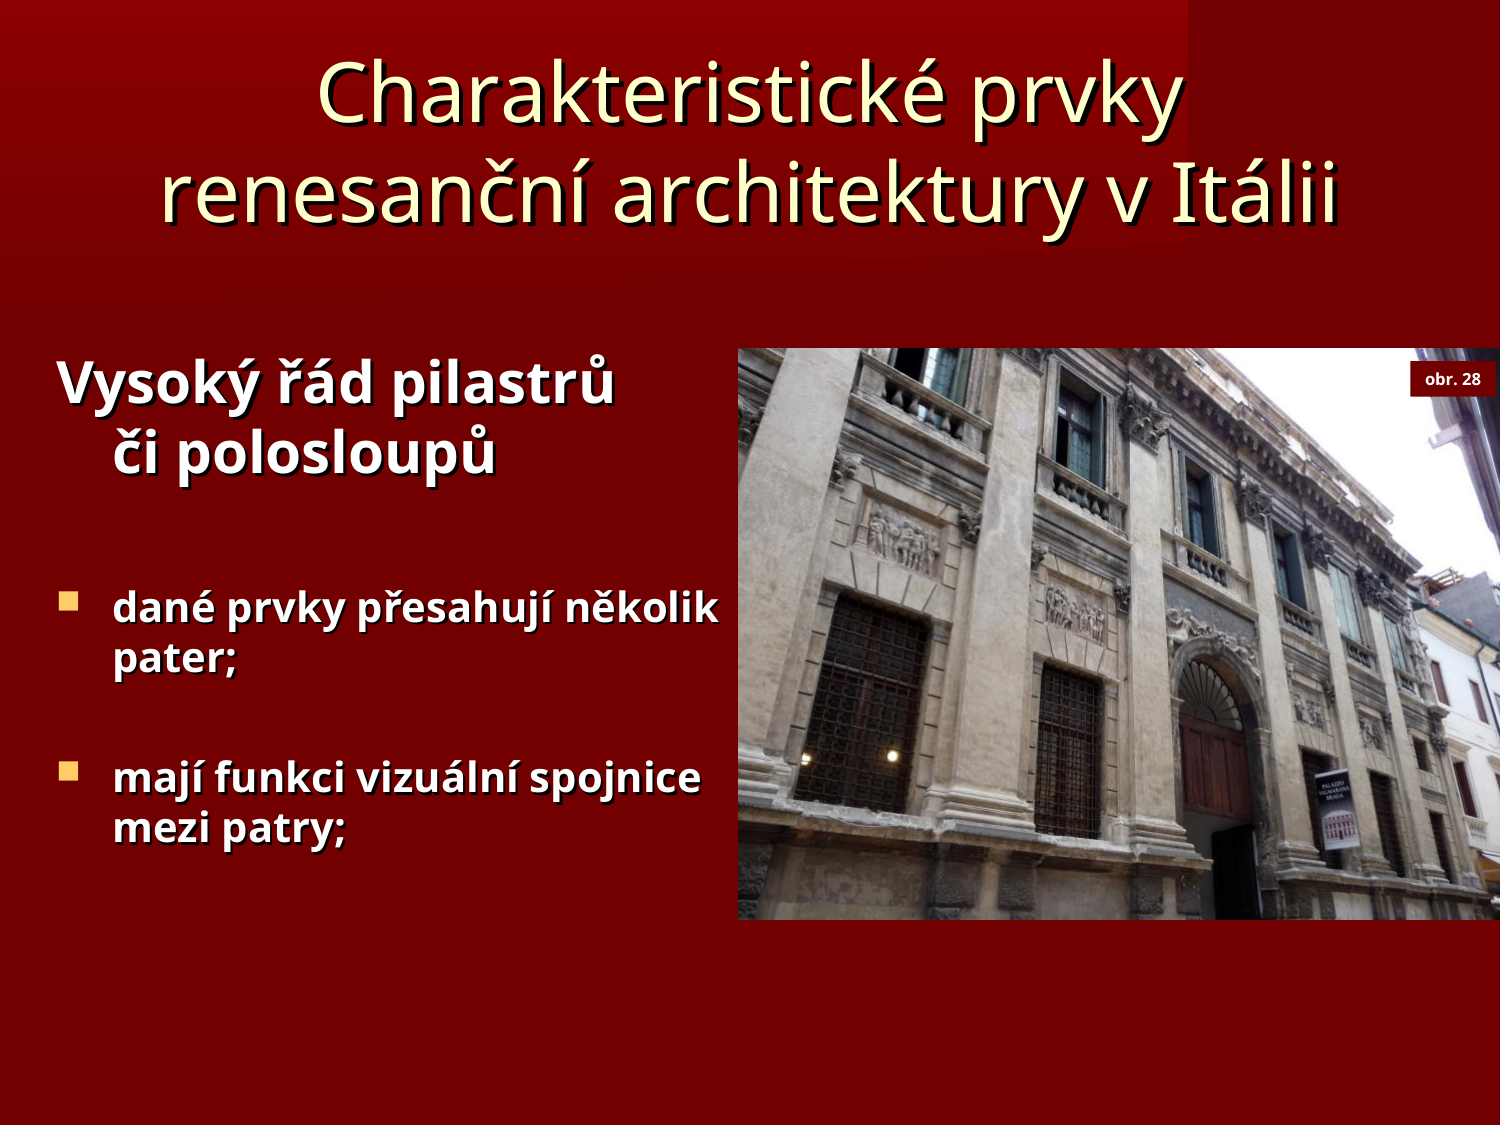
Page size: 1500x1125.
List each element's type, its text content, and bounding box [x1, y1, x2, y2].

text_box obr. 28 [1410, 361, 1497, 397]
title Charakteristické prvky renesanční architektury v Itálii [75, 31, 1426, 247]
list Vysoký řád pilastrů či polosloupů dané prvky přesahují několik pater; mají funkci vizuální spojnice mezi patry; [41, 337, 738, 1000]
text_box [738, 348, 1500, 920]
